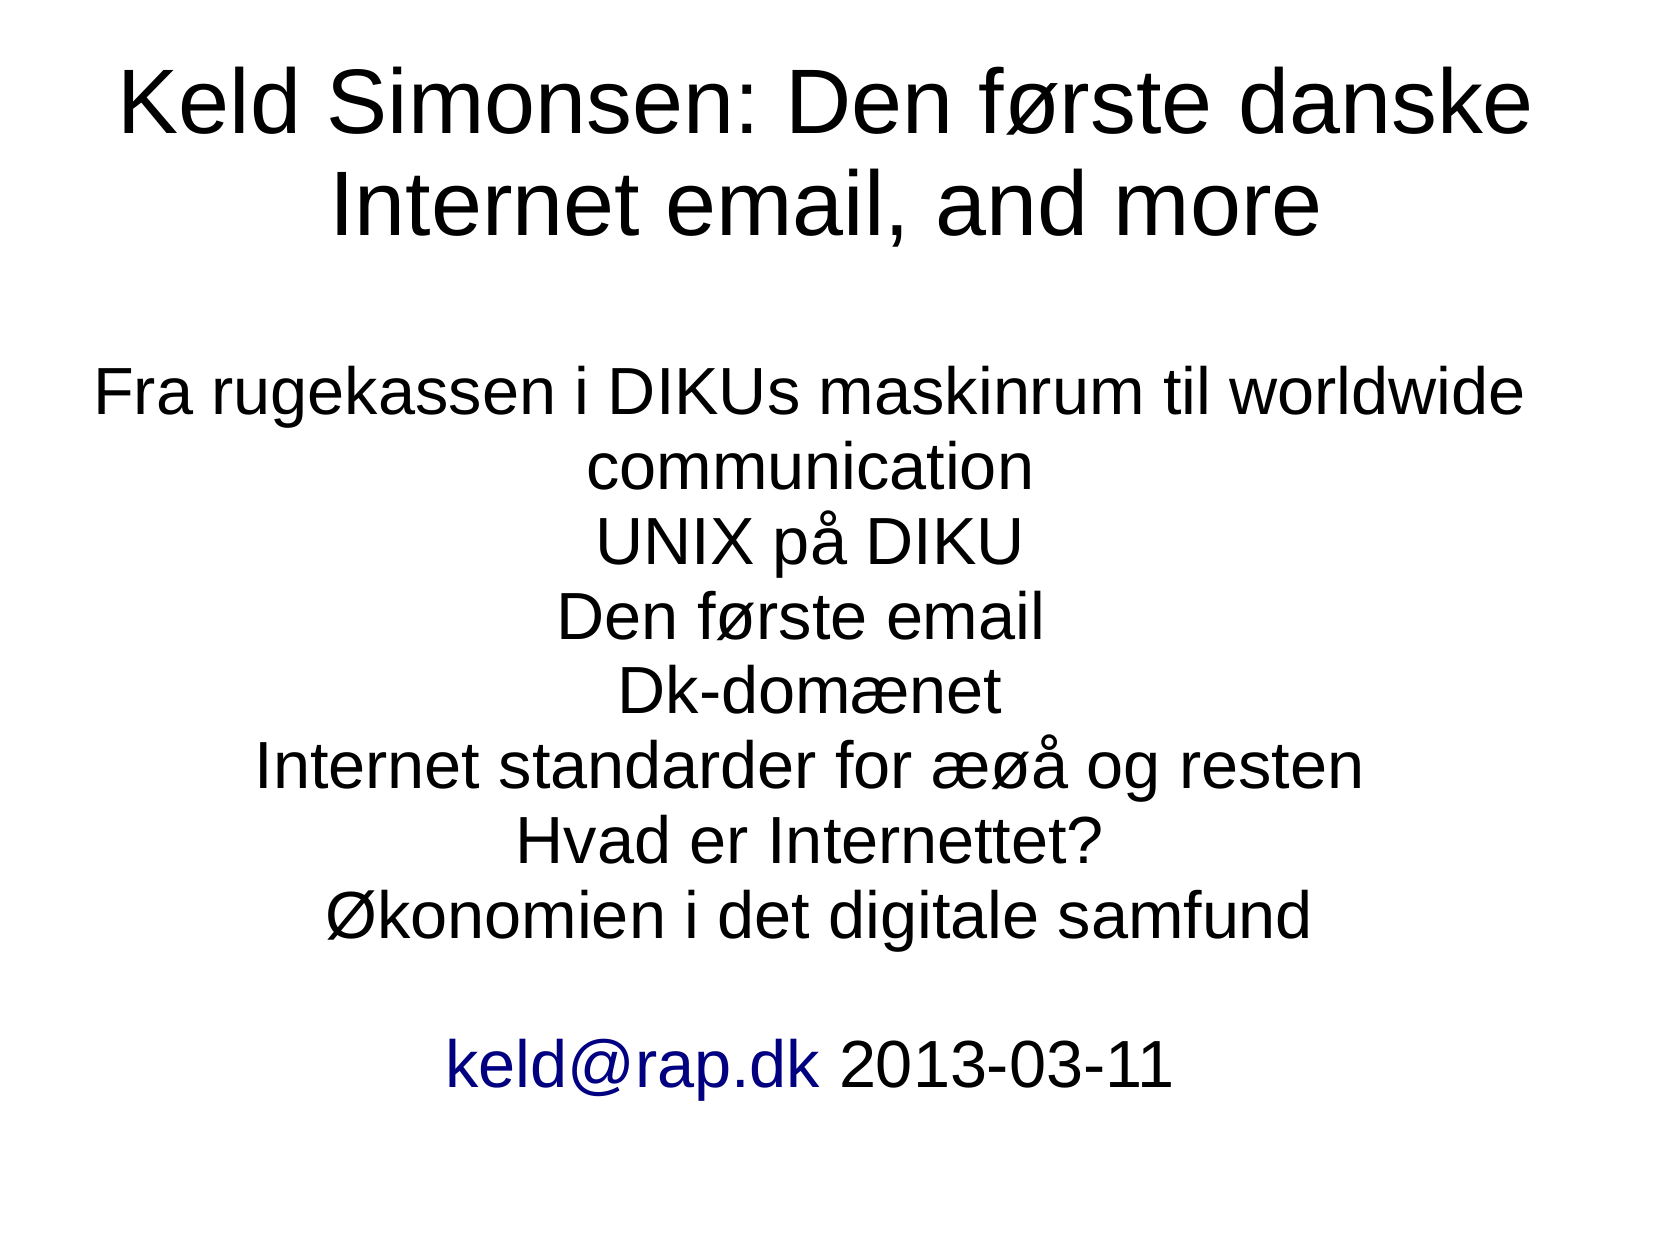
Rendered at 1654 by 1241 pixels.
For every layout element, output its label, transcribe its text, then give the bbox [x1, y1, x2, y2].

title Keld Simonsen: Den første danske Internet email, and more [82, 49, 1571, 257]
subtitle Fra rugekassen i DIKUs maskinrum til worldwide communication UNIX på DIKU Den første email Dk-domænet Internet standarder for æøå og resten Hvad er Internettet? Økonomien i det digitale samfund keld@rap.dk 2013-03-11 [82, 354, 1538, 1103]
